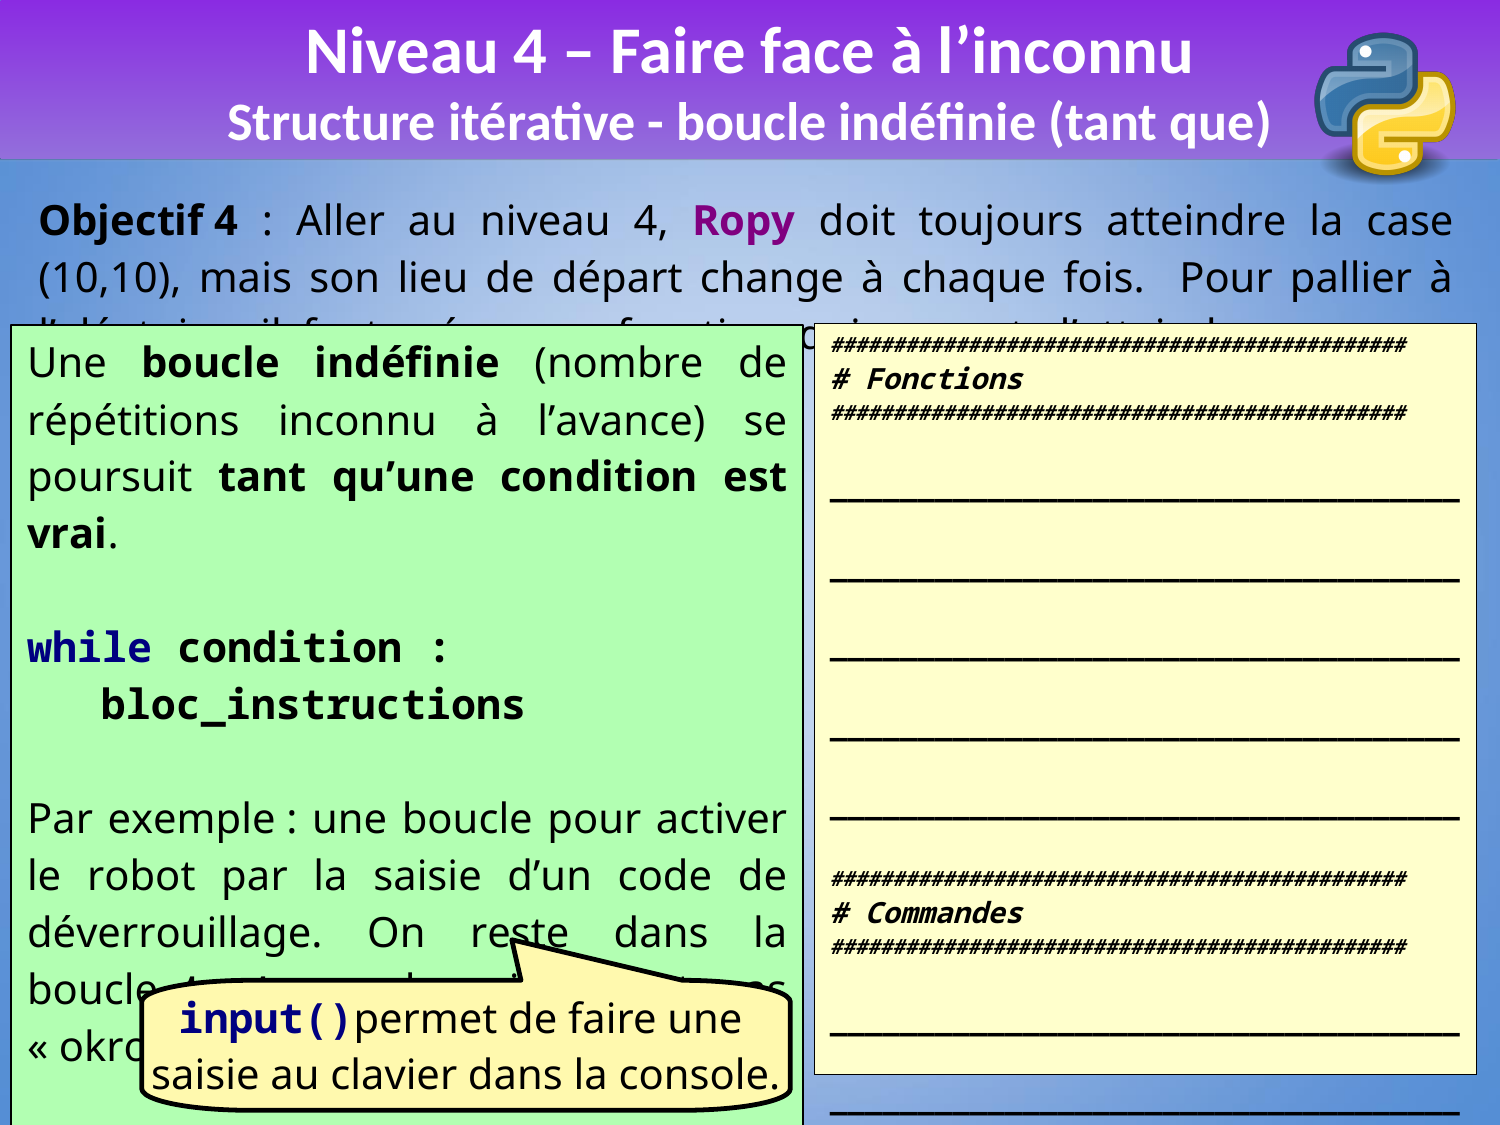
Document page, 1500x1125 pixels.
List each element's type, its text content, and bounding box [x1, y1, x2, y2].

text_box Une boucle indéfinie (nombre de répétitions inconnu à l’avance) se poursuit tant qu’une condition est vrai. while condition : bloc_instructions Par exemple : une boucle pour activer le robot par la saisie d’un code de déverrouillage. On reste dans la boucle tant que la saisie n’est pas « okropy ». saisie="" while saisie!="okropy" : saisie = input() [11, 324, 804, 968]
picture [0, 29, 1500, 1125]
text_box Niveau 4 – Faire face à l’inconnu Structure itérative - boucle indéfinie (tant que) [0, 0, 1500, 159]
picture [804, 329, 814, 346]
text_box ############################################## # Fonctions ############################################## ____________________________________ ____________________________________ ____________________________________ ____________________________________ ____________________________________ ############################################## # Commandes ############################################## ____________________________________ ____________________________________ ____________________________________ ____________________________________ [814, 323, 1477, 1075]
text_box input()permet de faire une saisie au clavier dans la console. [141, 939, 791, 1111]
picture [804, 324, 814, 328]
text_box Objectif 4 : Aller au niveau 4, Ropy doit toujours atteindre la case (10,10), mais son lieu de départ change à chaque fois. Pour pallier à l’aléatoire, il faut créer une fonction qui permet d’atteindre un mur : mrp_avancer_mur(). [23, 183, 1469, 324]
